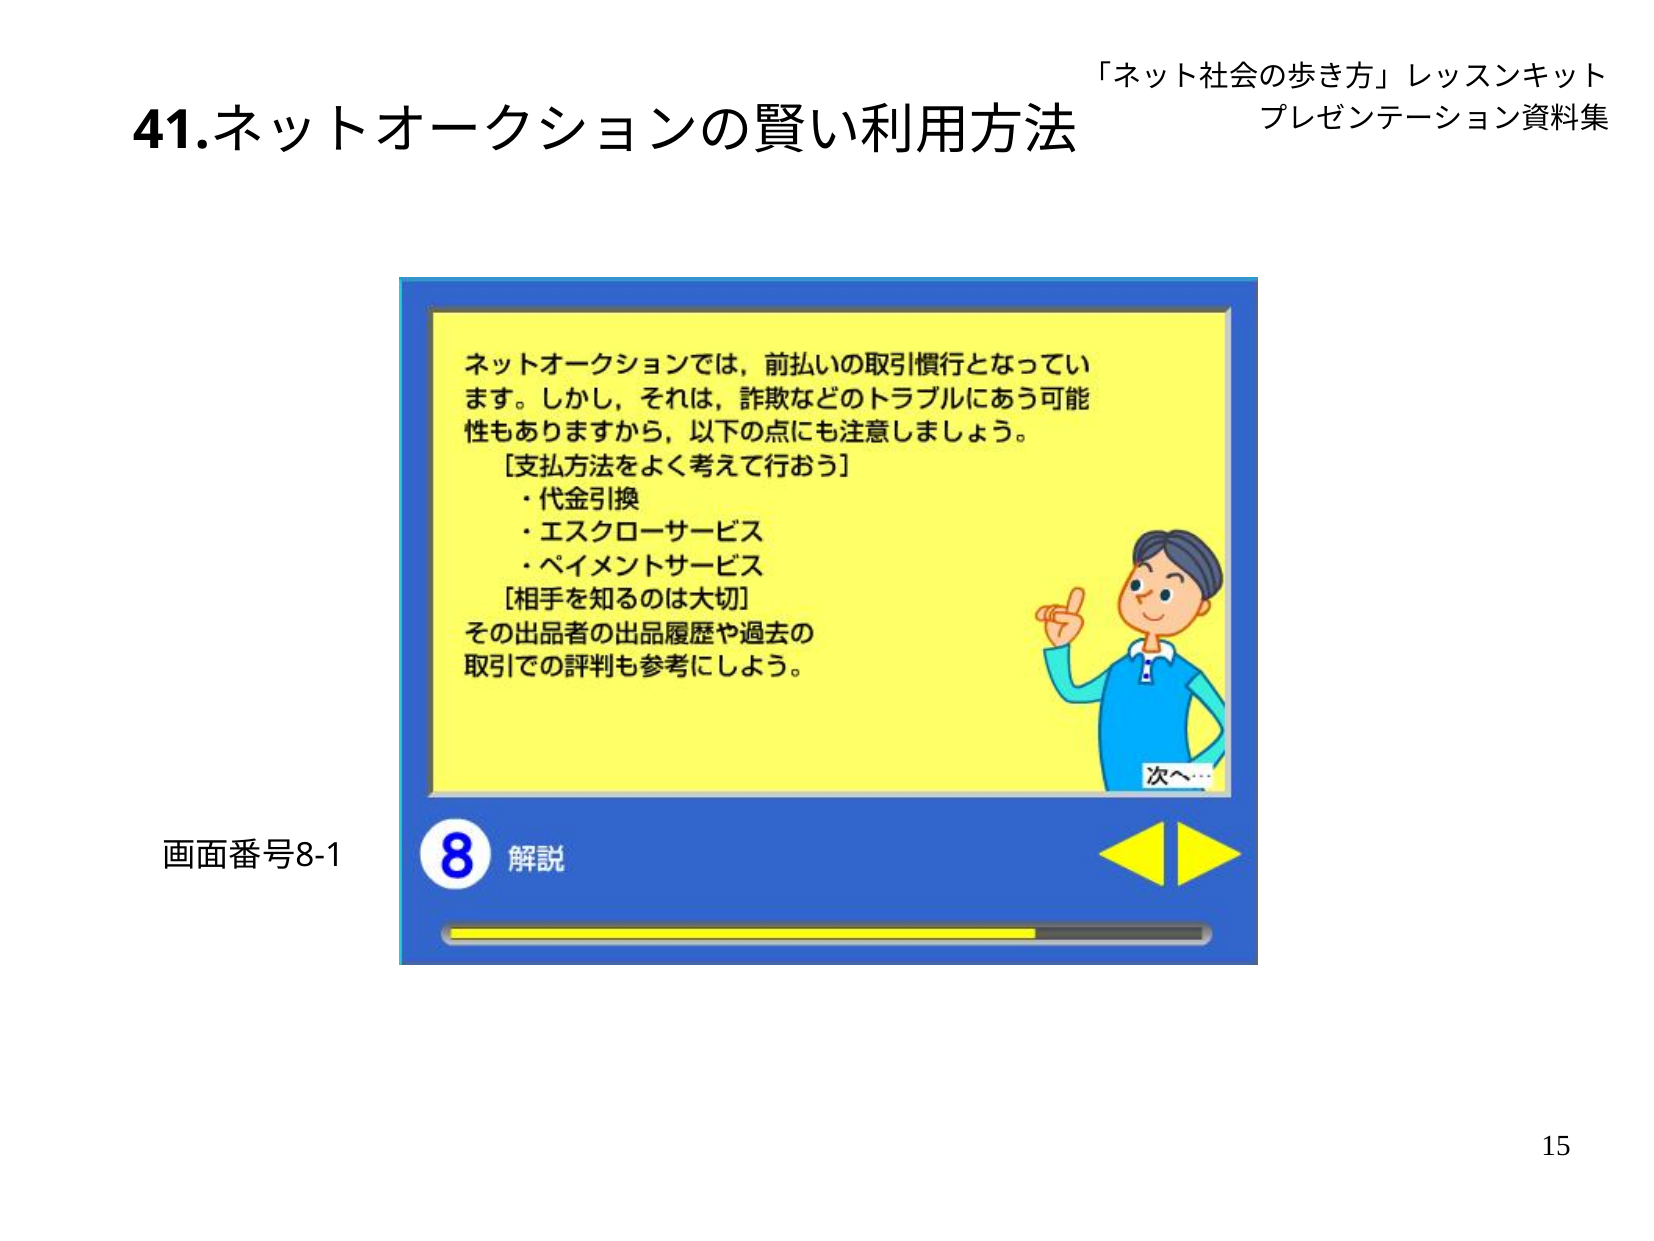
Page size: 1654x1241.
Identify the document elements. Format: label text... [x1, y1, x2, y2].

text_box 「ネット社会の歩き方」レッスンキット プレゼンテーション資料集 [1062, 44, 1625, 145]
text_box 41.ネットオークションの賢い利用方法 [118, 88, 1241, 169]
picture [399, 277, 1258, 965]
text_box 画面番号8-1 [147, 826, 384, 882]
